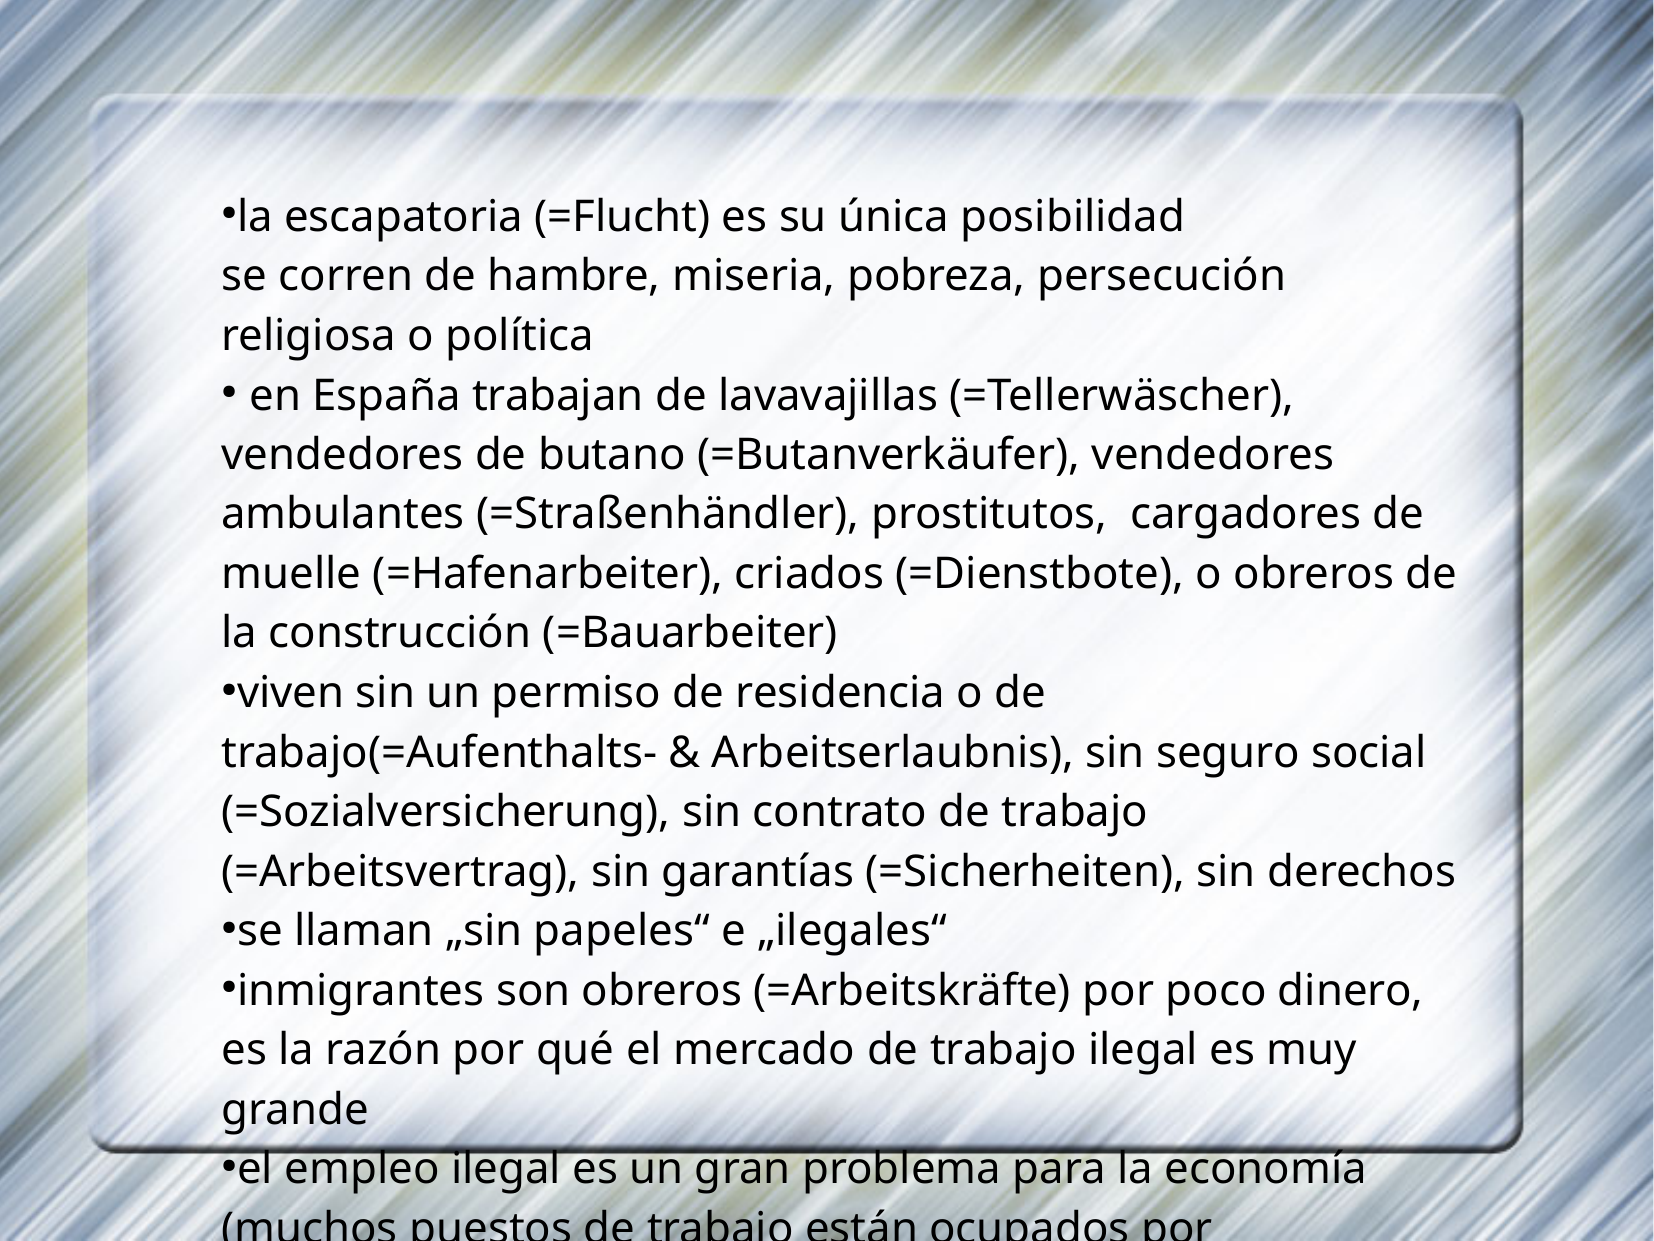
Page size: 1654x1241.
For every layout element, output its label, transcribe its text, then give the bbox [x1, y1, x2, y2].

text_box la escapatoria (=Flucht) es su única posibilidad se corren de hambre, miseria, pobreza, persecución religiosa o política en España trabajan de lavavajillas (=Tellerwäscher), vendedores de butano (=Butanverkäufer), vendedores ambulantes (=Straßenhändler), prostitutos, cargadores de muelle (=Hafenarbeiter), criados (=Dienstbote), o obreros de la construcción (=Bauarbeiter) viven sin un permiso de residencia o de trabajo(=Aufenthalts- & Arbeitserlaubnis), sin seguro social (=Sozialversicherung), sin contrato de trabajo (=Arbeitsvertrag), sin garantías (=Sicherheiten), sin derechos se llaman „sin papeles“ e „ilegales“ inmigrantes son obreros (=Arbeitskräfte) por poco dinero, es la razón por qué el mercado de trabajo ilegal es muy grande el empleo ilegal es un gran problema para la economía (muchos puestos de trabajo están ocupados por inmigrantes ilegales) [206, 177, 1477, 1241]
